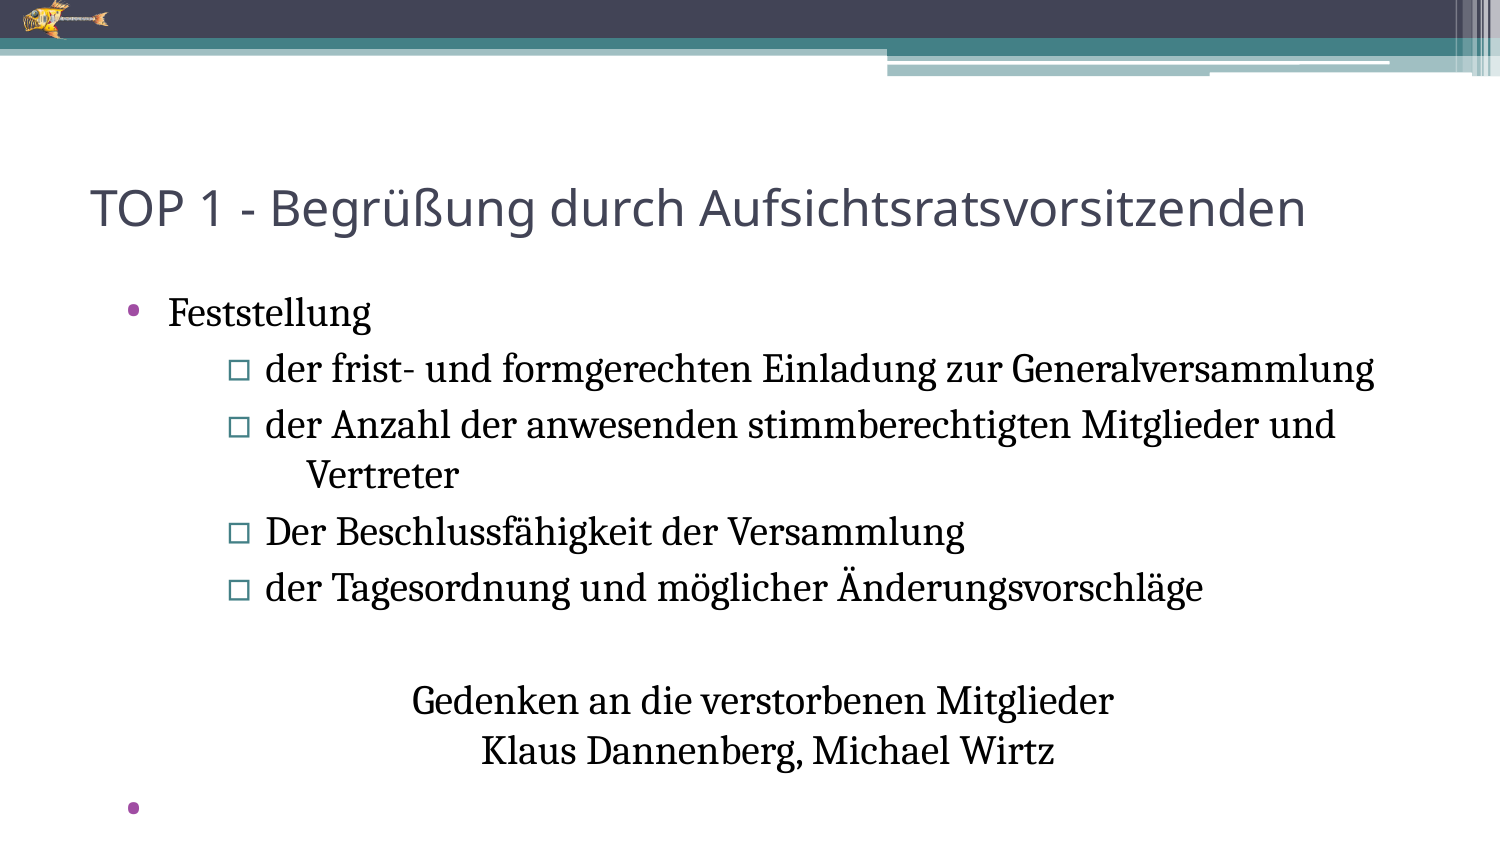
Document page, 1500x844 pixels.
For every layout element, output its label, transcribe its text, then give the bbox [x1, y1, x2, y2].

list Feststellung der frist- und formgerechten Einladung zur Generalversammlung der Anzahl der anwesenden stimmberechtigten Mitglieder und Vertreter Der Beschlussfähigkeit der Versammlung der Tagesordnung und möglicher Änderungsvorschläge Gedenken an die verstorbenen Mitglieder Klaus Dannenberg, Michael Wirtz [75, 276, 1426, 809]
title TOP 1 - Begrüßung durch Aufsichtsratsvorsitzenden [75, 140, 1426, 272]
